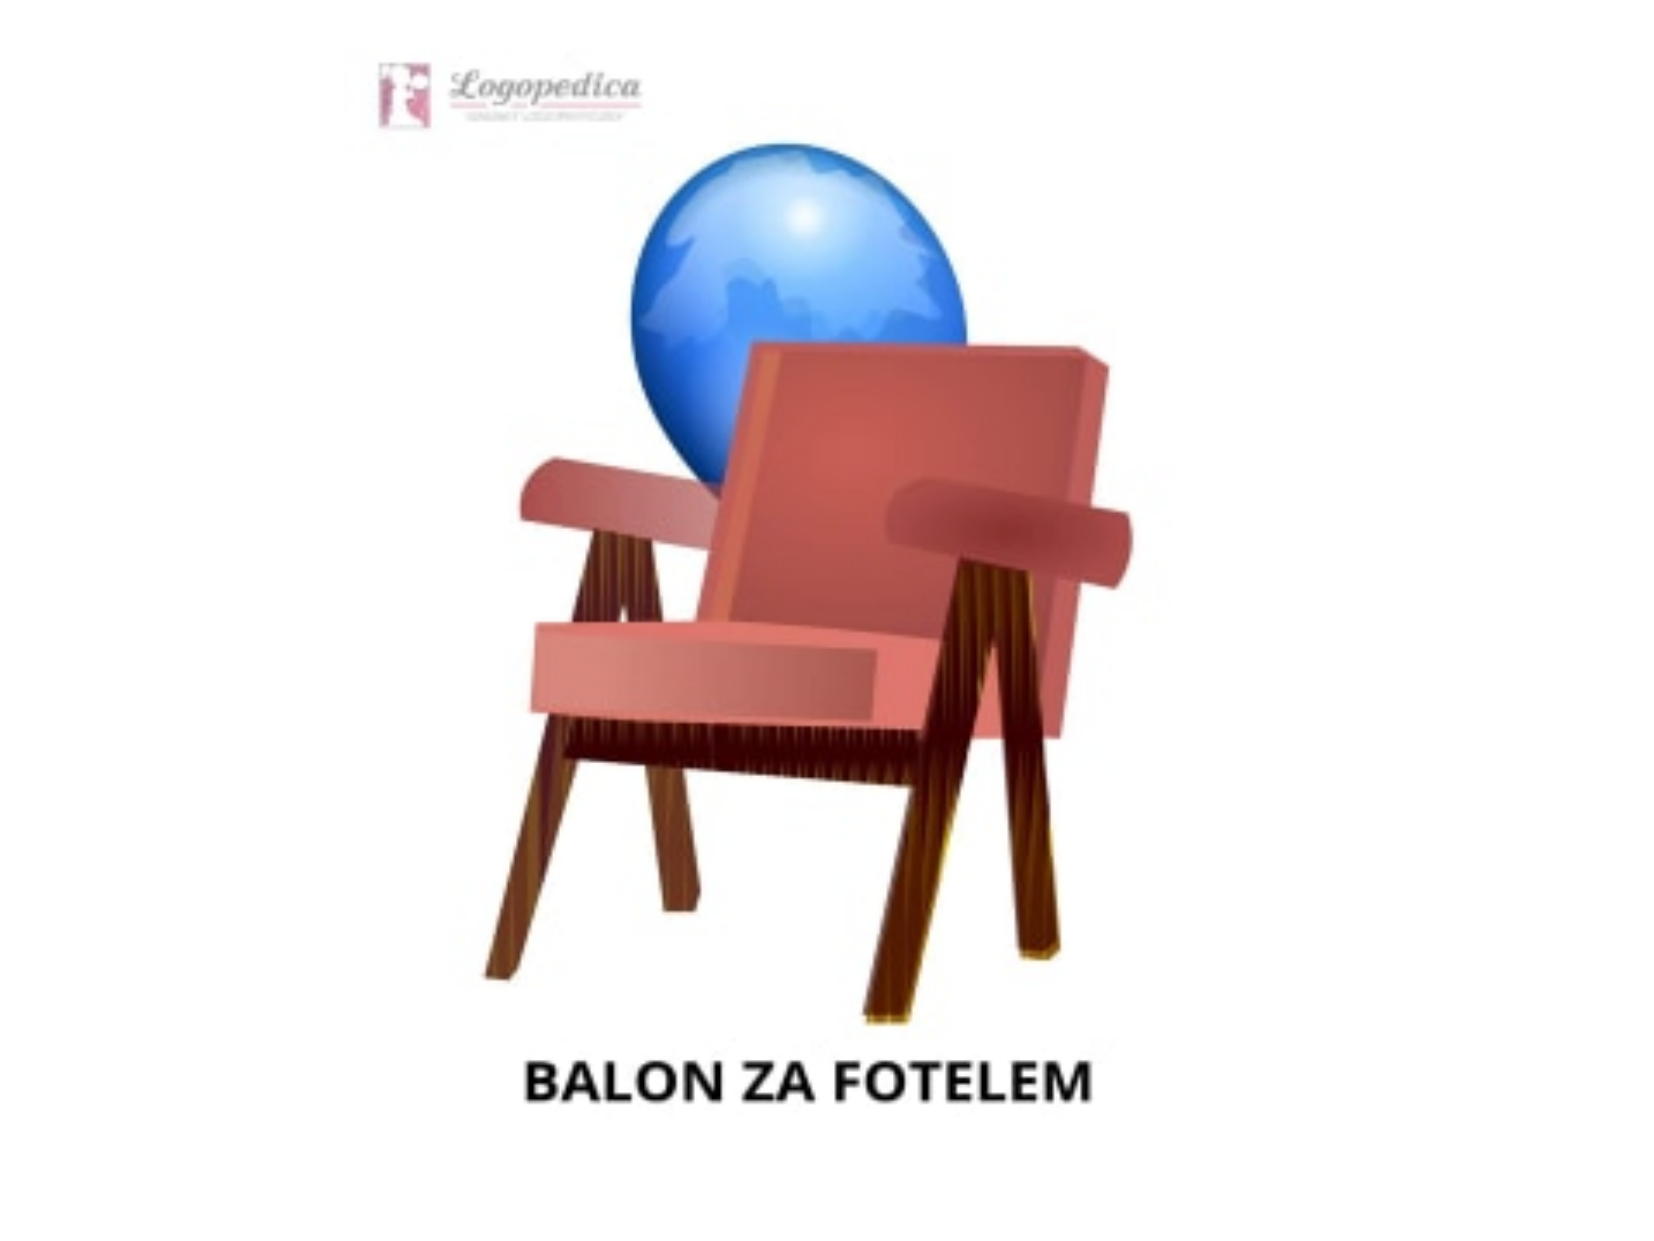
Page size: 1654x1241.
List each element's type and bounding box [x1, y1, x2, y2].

picture [342, 0, 1276, 1241]
